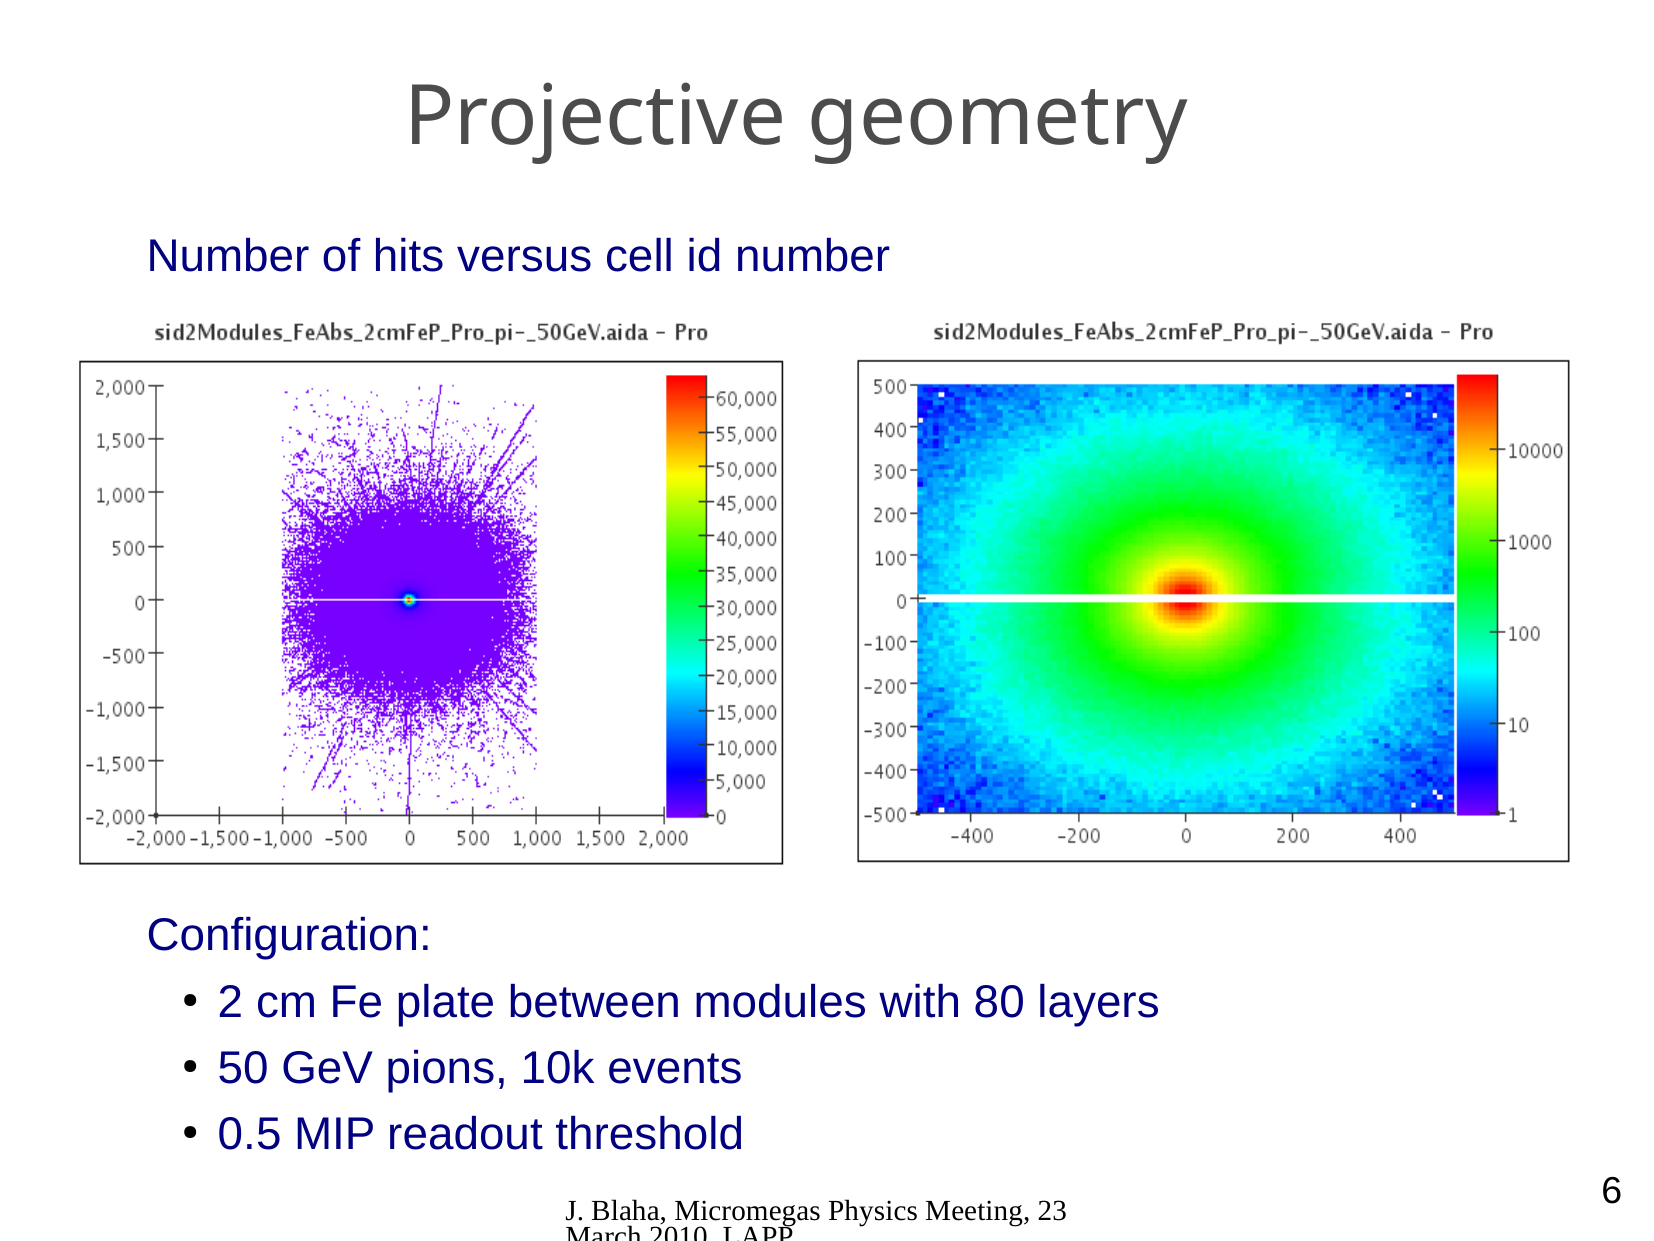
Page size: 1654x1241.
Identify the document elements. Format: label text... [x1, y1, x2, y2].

title Projective geometry [0, 18, 1634, 208]
text_box 6 [1586, 1161, 1637, 1219]
text_box Number of hits versus cell id number [131, 222, 1541, 290]
picture [64, 300, 806, 887]
picture [842, 305, 1587, 880]
text_box Configuration: 2 cm Fe plate between modules with 80 layers 50 GeV pions, 10k events 0.5 MIP readout threshold [131, 902, 1541, 1167]
